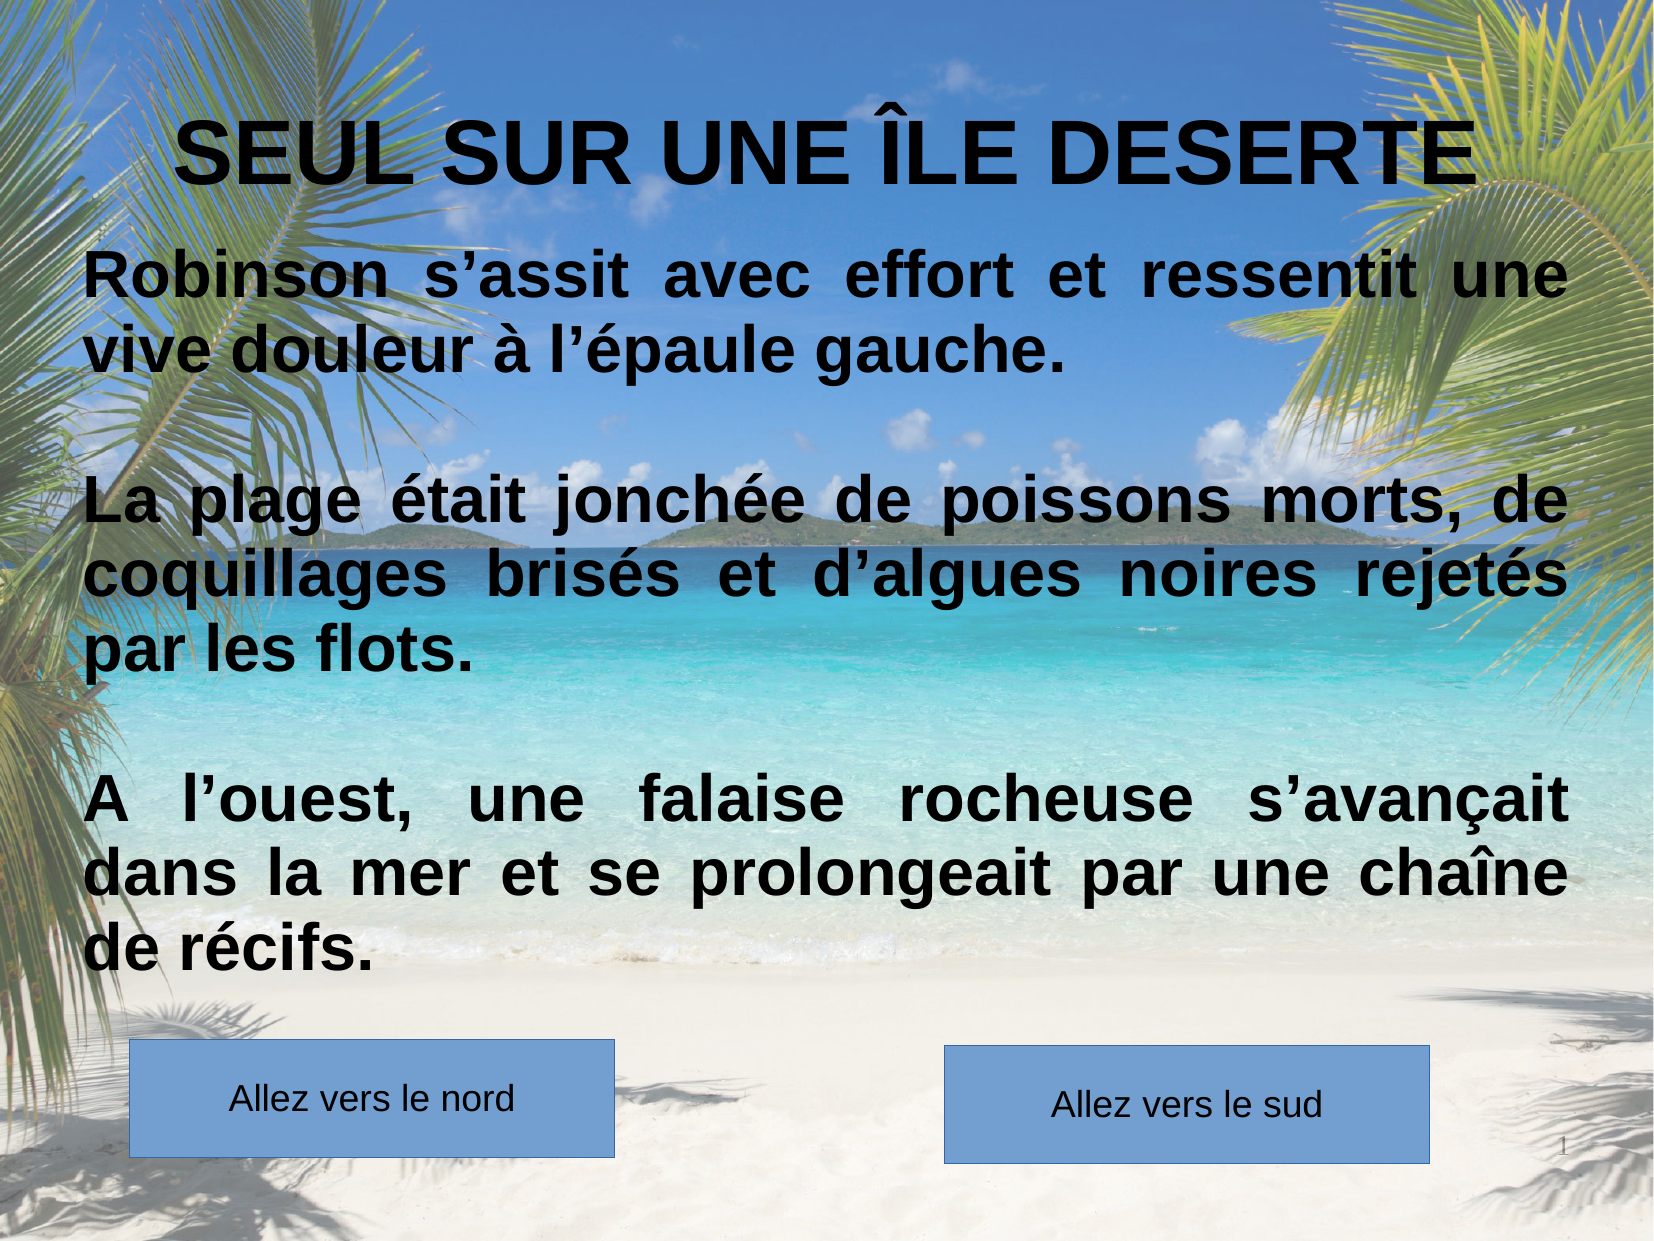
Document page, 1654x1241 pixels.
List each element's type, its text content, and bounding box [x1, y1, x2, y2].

title SEUL SUR UNE ÎLE DESERTE [82, 49, 1571, 212]
subtitle Robinson s’assit avec effort et ressentit une vive douleur à l’épaule gauche. La plage était jonchée de poissons morts, de coquillages brisés et d’algues noires rejetés par les flots. A l’ouest, une falaise rocheuse s’avançait dans la mer et se prolongeait par une chaîne de récifs. [82, 212, 1571, 1010]
picture [0, 0, 1654, 1241]
text_box Allez vers le nord [129, 1039, 615, 1158]
text_box Allez vers le sud [944, 1045, 1430, 1164]
